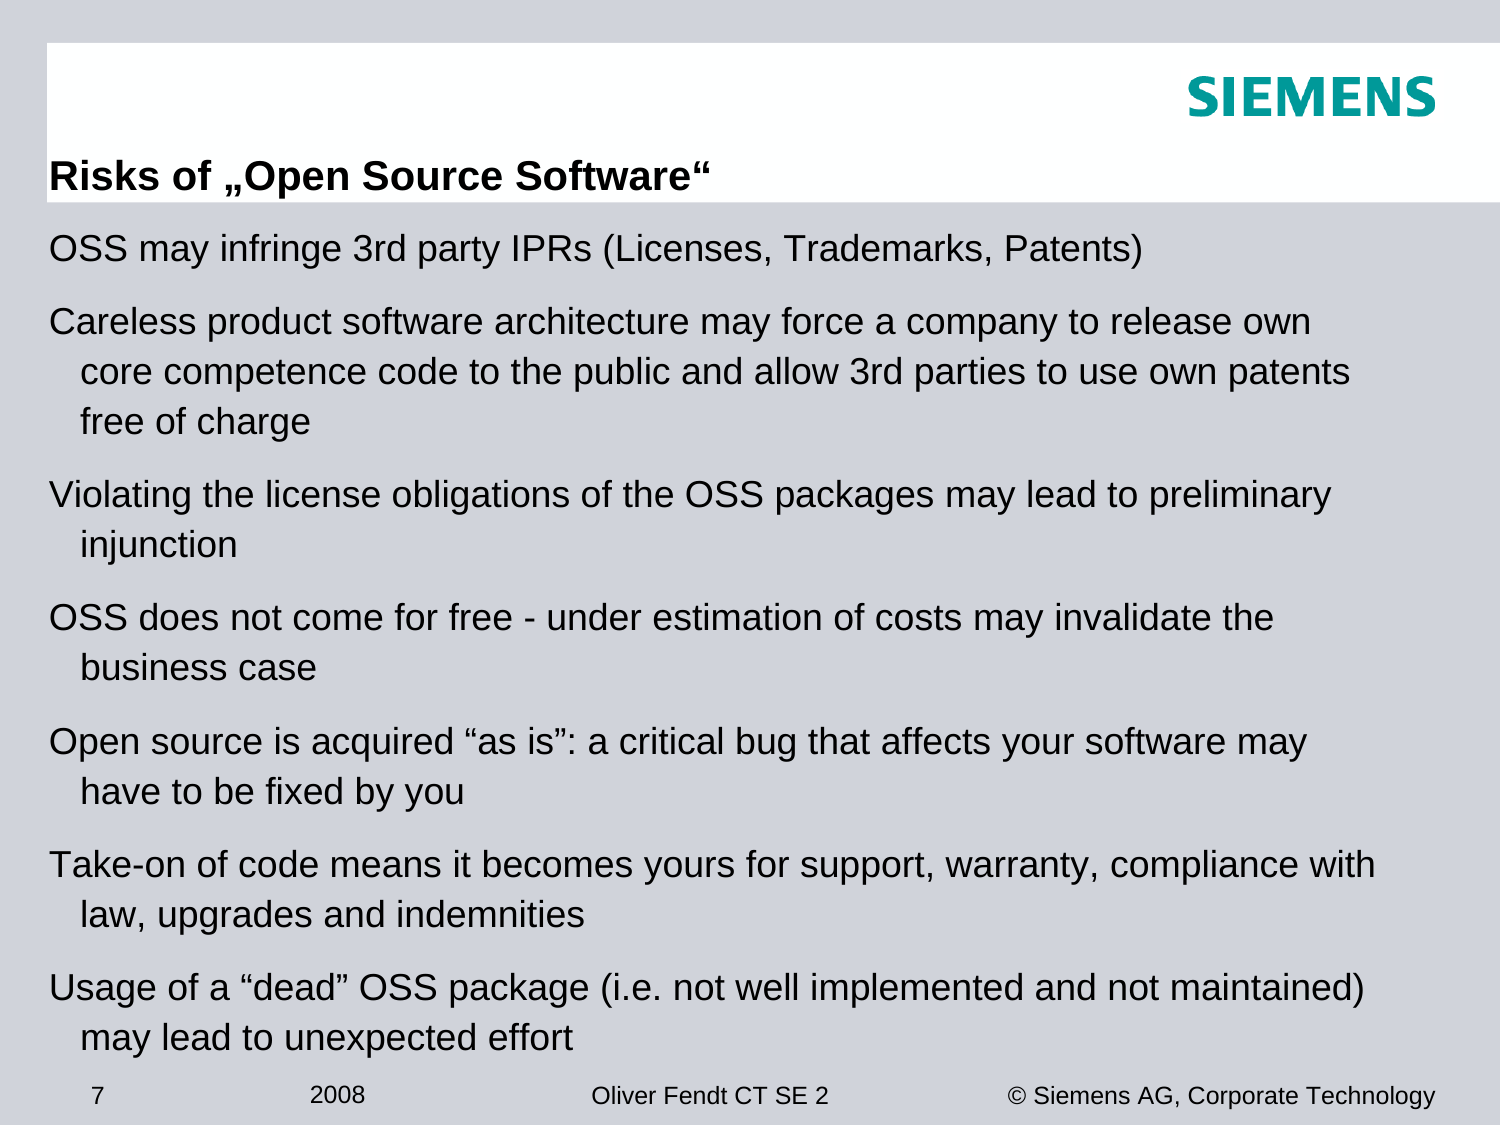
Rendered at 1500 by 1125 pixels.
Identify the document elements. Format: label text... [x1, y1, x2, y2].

list OSS may infringe 3rd party IPRs (Licenses, Trademarks, Patents) Careless product software architecture may force a company to release own core competence code to the public and allow 3rd parties to use own patents free of charge Violating the license obligations of the OSS packages may lead to preliminary injunction OSS does not come for free - under estimation of costs may invalidate the business case Open source is acquired “as is”: a critical bug that affects your software may have to be fixed by you Take-on of code means it becomes yours for support, warranty, compliance with law, upgrades and indemnities Usage of a “dead” OSS package (i.e. not well implemented and not maintained) may lead to unexpected effort [48, 218, 1385, 1125]
picture [1181, 69, 1444, 123]
title Risks of „Open Source Software“ [48, 129, 1057, 199]
